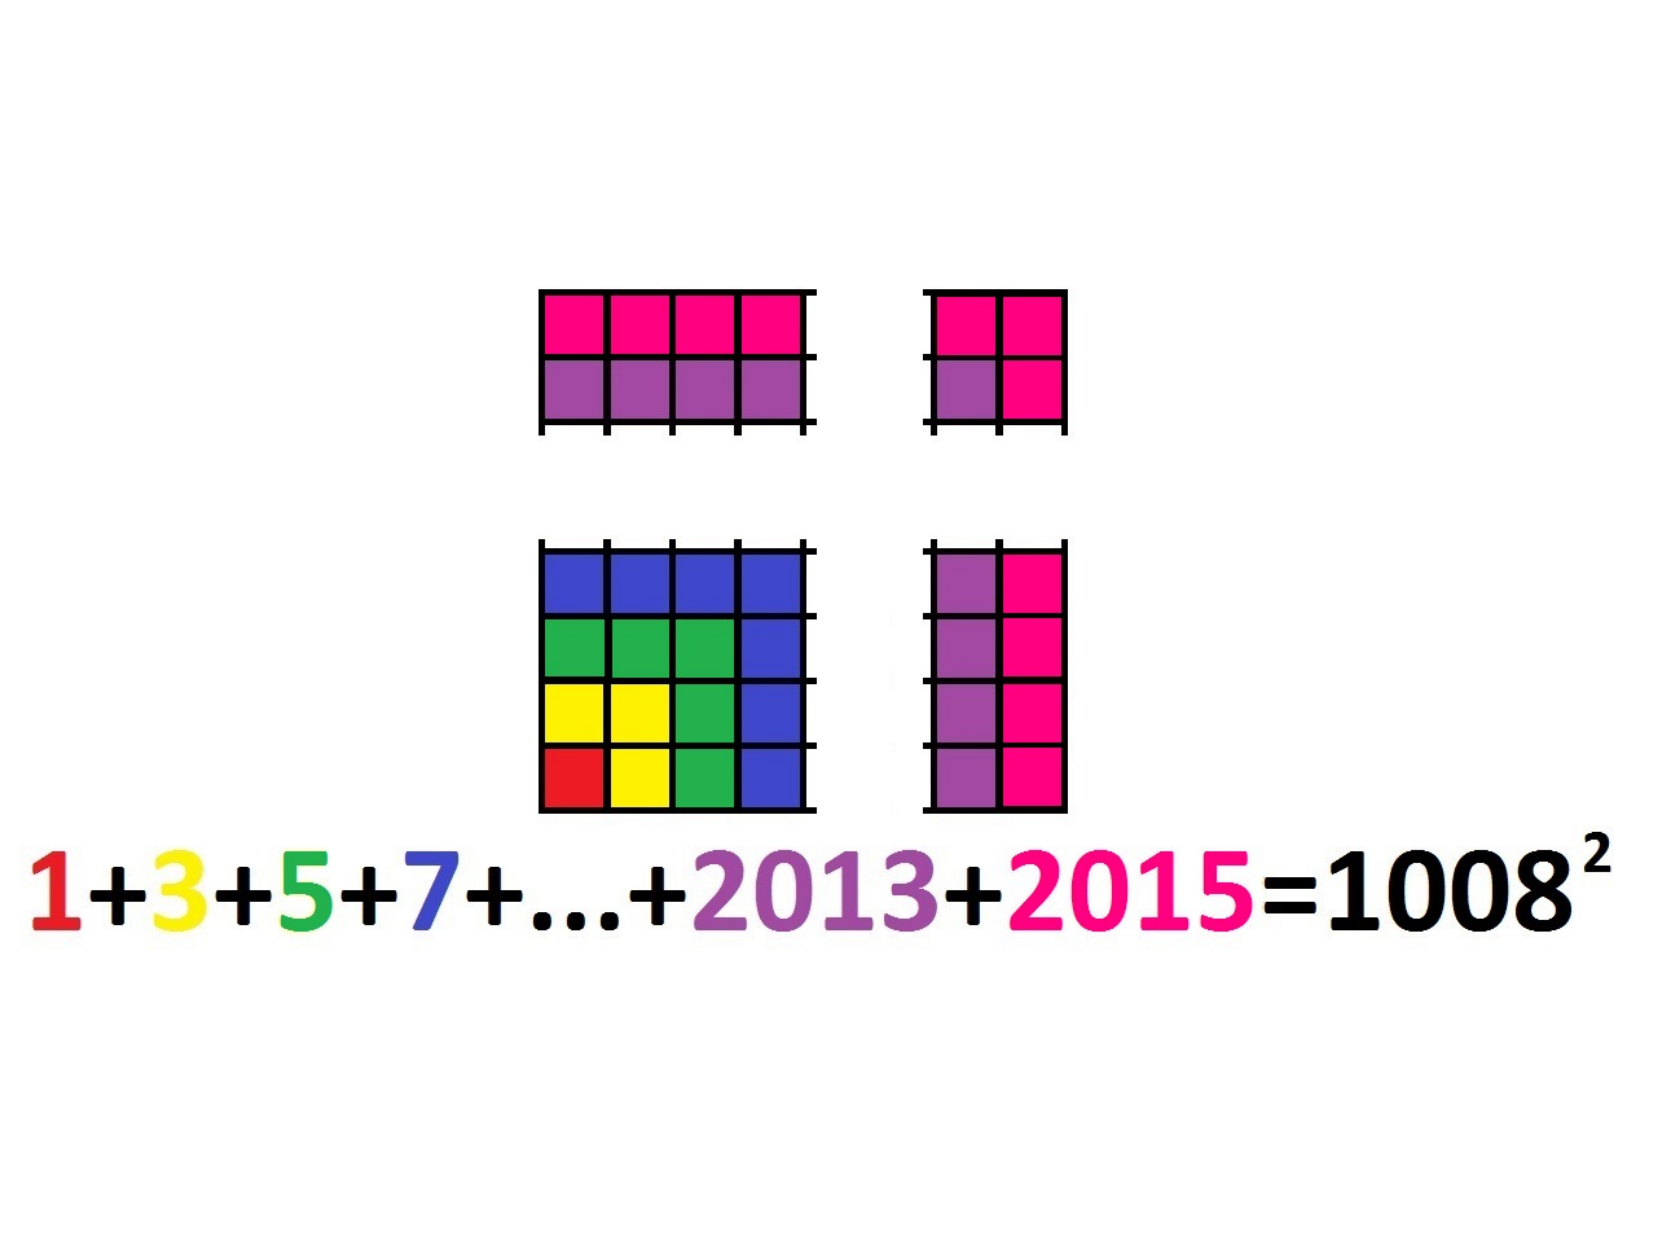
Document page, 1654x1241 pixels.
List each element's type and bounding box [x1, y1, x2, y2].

picture [0, 266, 1653, 968]
